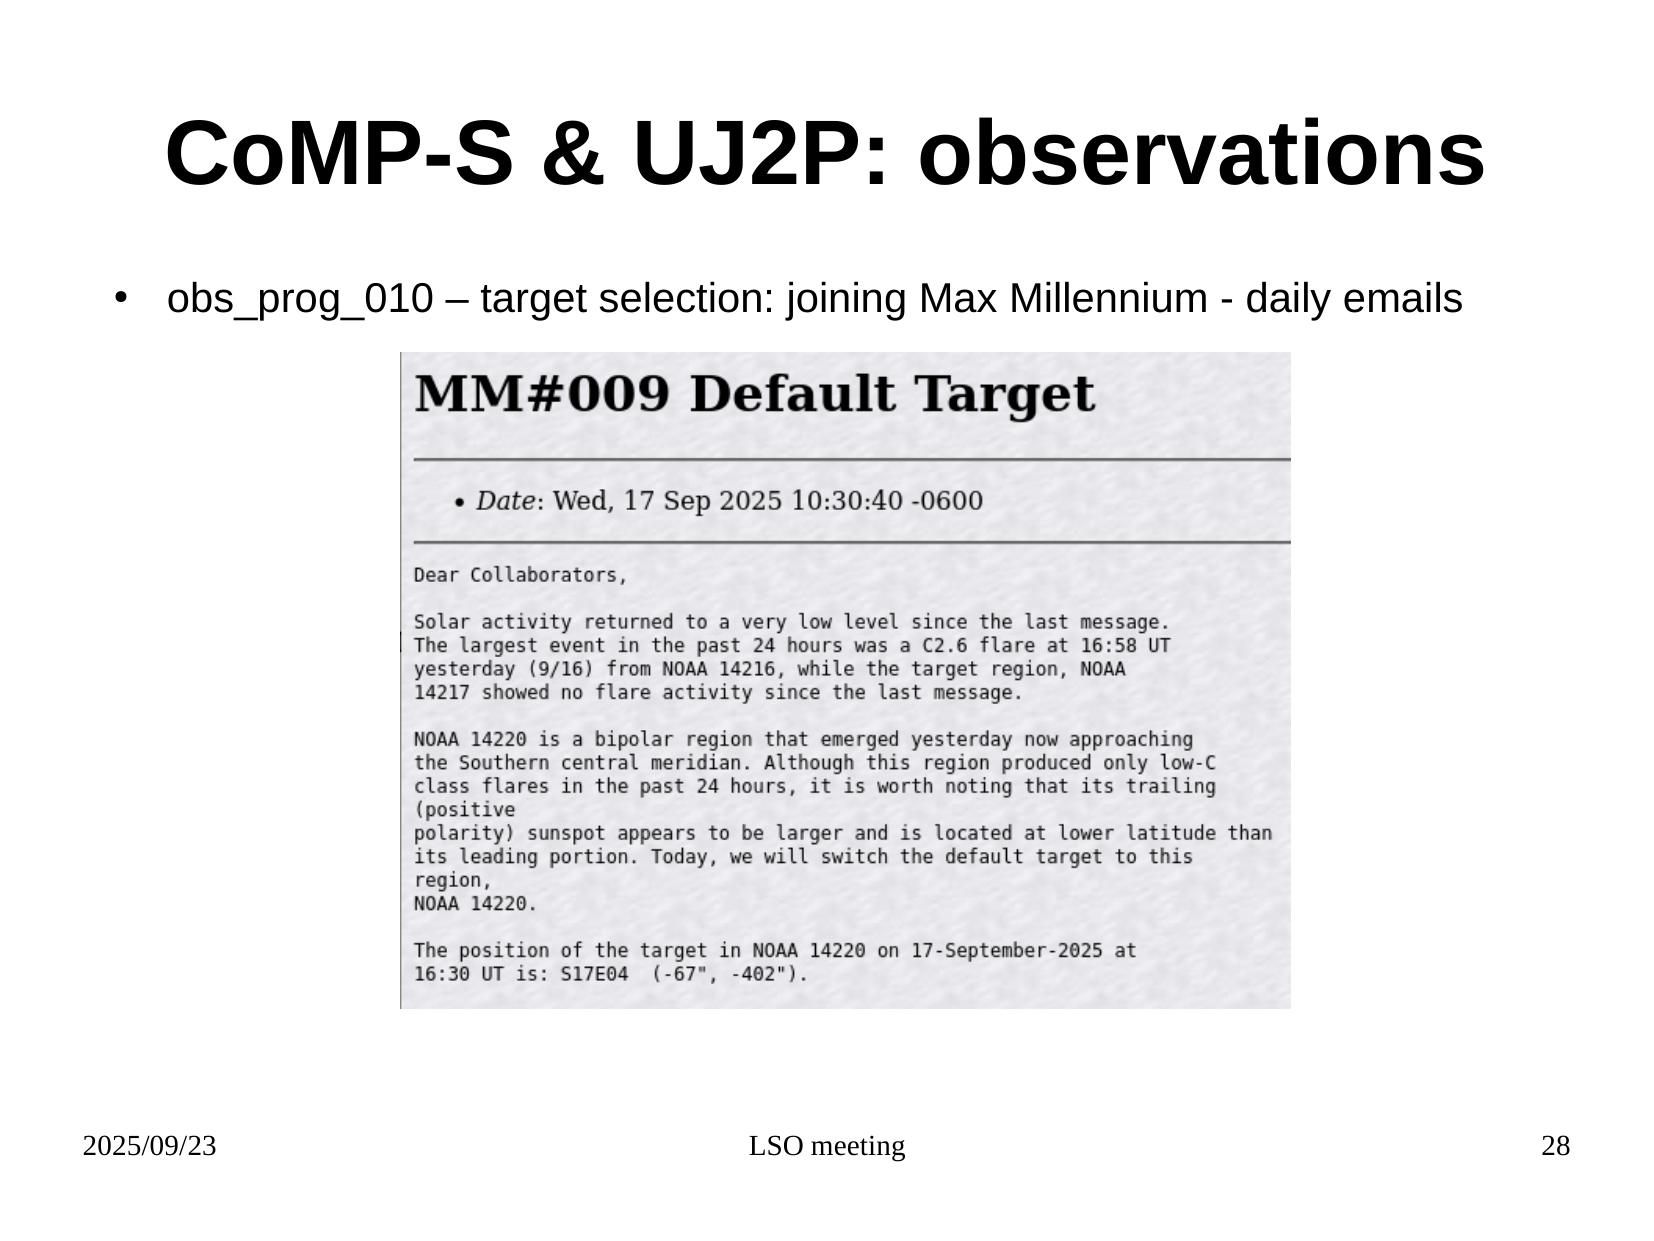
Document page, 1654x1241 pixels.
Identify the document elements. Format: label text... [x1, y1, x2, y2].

picture [400, 352, 1291, 1010]
list obs_prog_010 – target selection: joining Max Millennium - daily emails [95, 274, 1585, 1218]
title CoMP-S & UJ2P: observations [82, 49, 1571, 257]
